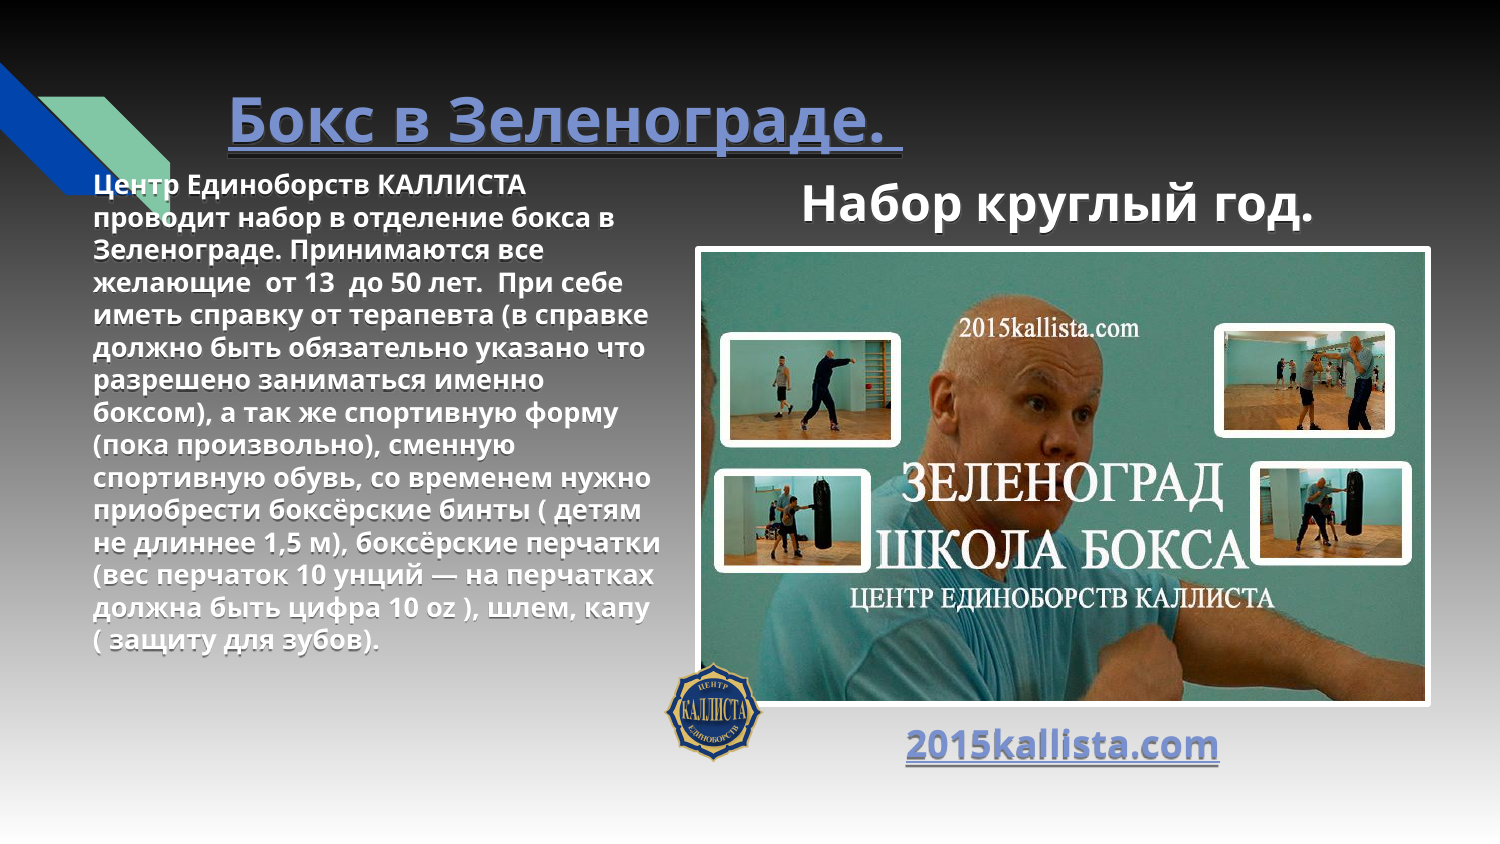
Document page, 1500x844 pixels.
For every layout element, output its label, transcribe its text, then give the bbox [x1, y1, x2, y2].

text_box 2015kallista.com [701, 667, 1425, 824]
picture [613, 252, 1425, 779]
text_box Набор круглый год. [679, 156, 1437, 242]
list Центр Единоборств КАЛЛИСТА проводит набор в отделение бокса в Зеленограде. Принимаются все желающие от 13 до 50 лет. При себе иметь справку от терапевта (в справке должно быть обязательно указано что разрешено заниматься именно боксом), а так же спортивную форму (пока произвольно), сменную спортивную обувь, со временем нужно приобрести боксёрские бинты ( детям не длиннее 1,5 м), боксёрские перчатки (вес перчаток 10 унций — на перчатках должна быть цифра 10 oz ), шлем, капу ( защиту для зубов). [78, 152, 680, 710]
title Бокс в Зеленограде. [212, 64, 1368, 156]
